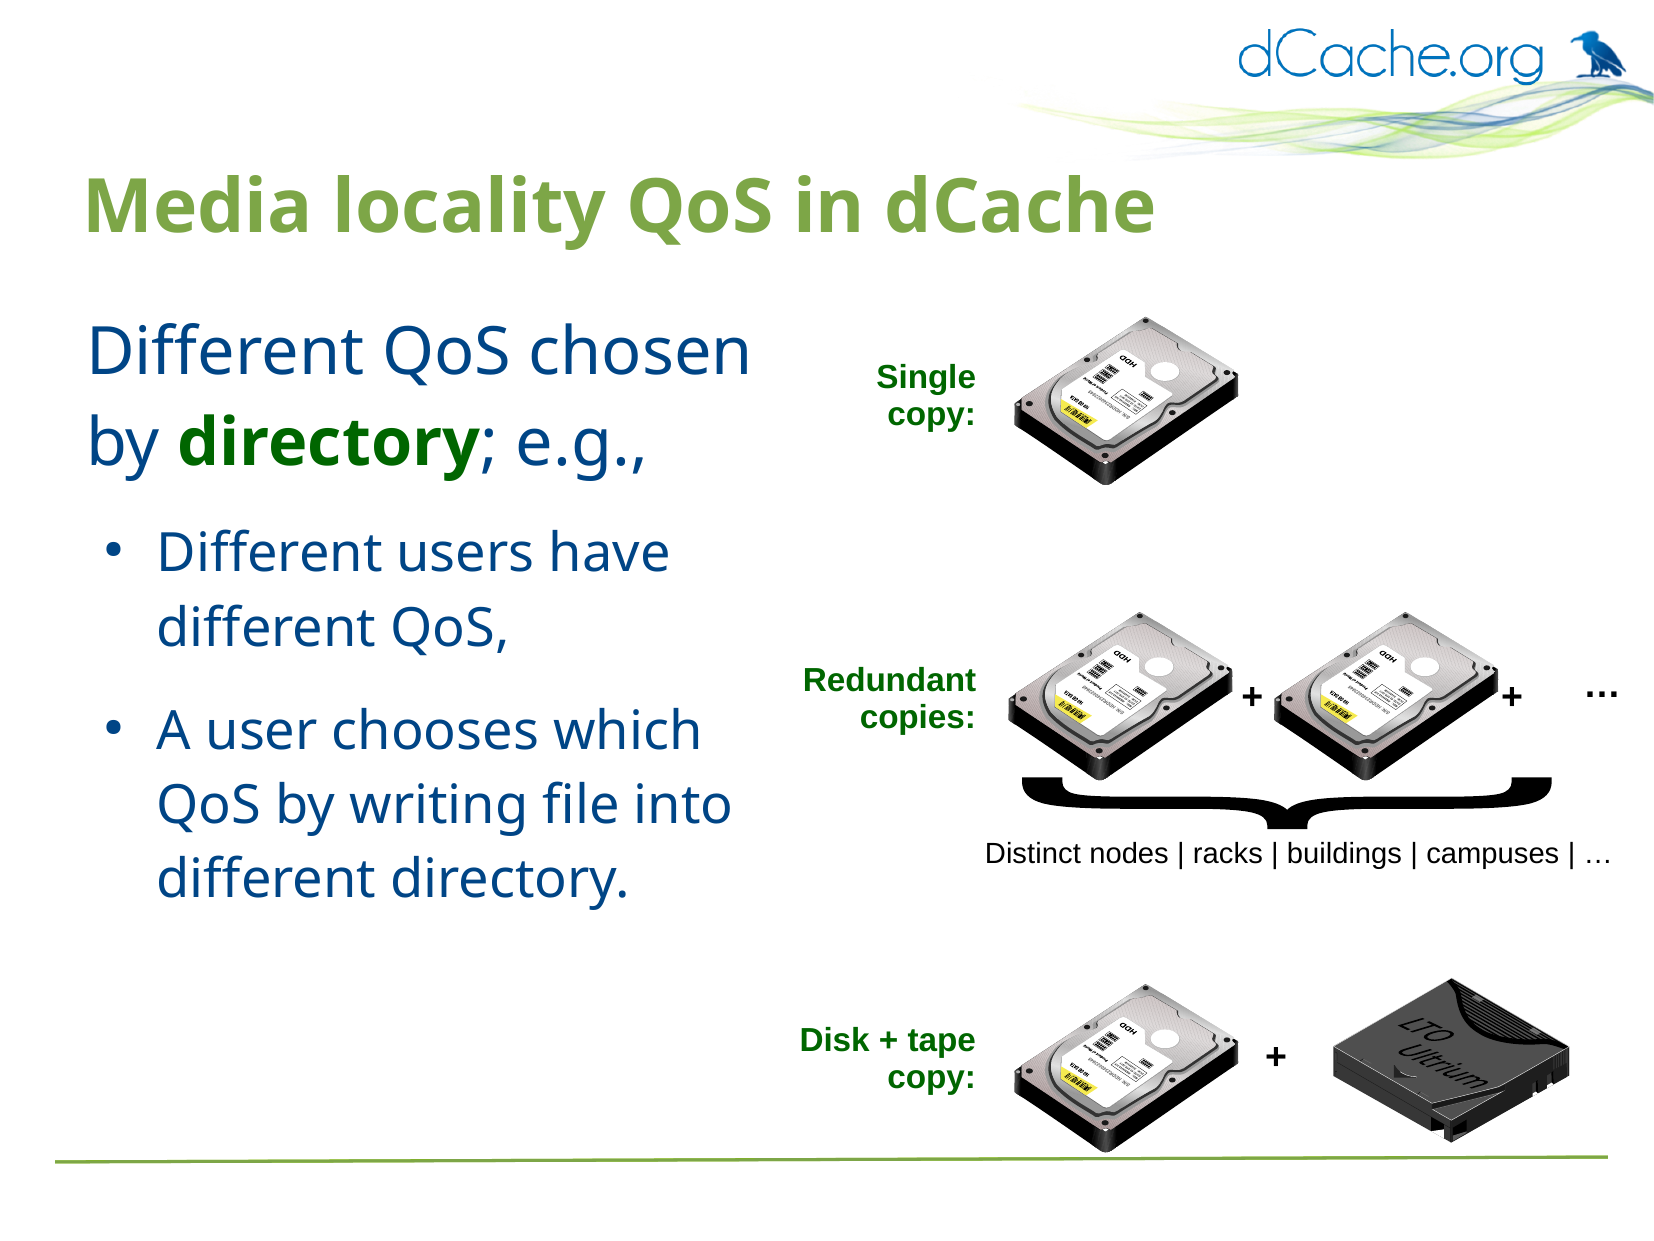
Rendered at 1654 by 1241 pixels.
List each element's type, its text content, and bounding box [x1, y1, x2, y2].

picture [989, 938, 1258, 1207]
text_box + [1250, 1028, 1296, 1086]
picture [983, 566, 1552, 835]
text_box Distinct nodes | racks | buildings | campuses | … [884, 829, 1654, 901]
list Different QoS chosen by directory; e.g., Different users have different QoS, A user chooses which QoS by writing file into different directory. [86, 302, 806, 1023]
text_box Disk + tape copy: [645, 1014, 991, 1103]
text_box Single copy: [705, 351, 991, 441]
text_box … [1568, 656, 1650, 714]
title Media locality QoS in dCache [82, 155, 1605, 252]
picture [989, 270, 1258, 539]
picture [1333, 977, 1570, 1143]
picture [956, 16, 1654, 169]
text_box Redundant copies: [600, 654, 991, 754]
text_box + [1518, 668, 1532, 725]
